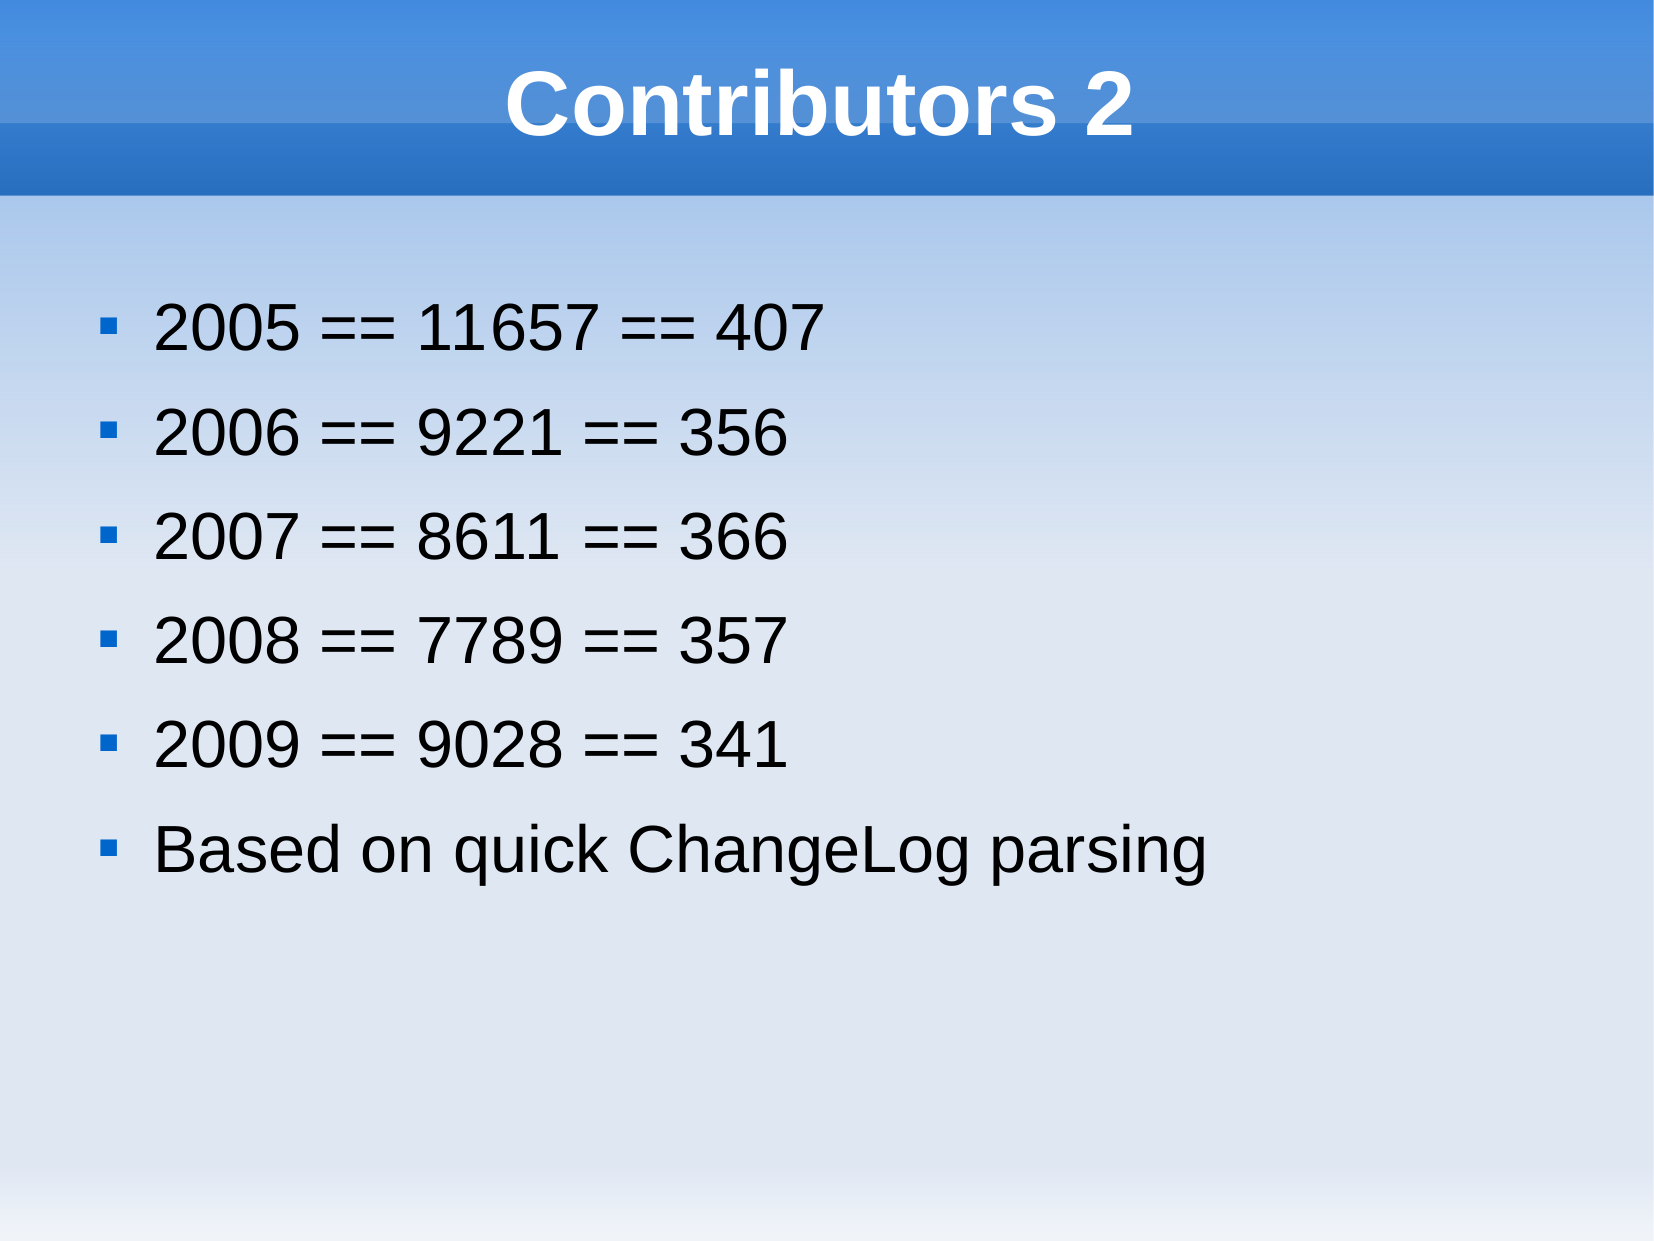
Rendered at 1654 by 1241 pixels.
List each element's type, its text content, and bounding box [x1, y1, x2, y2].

picture [0, 0, 1654, 1241]
title Contributors 2 [76, 7, 1565, 200]
list 2005 == 11657 == 407 2006 == 9221 == 356 2007 == 8611 == 366 2008 == 7789 == 357 2009 == 9028 == 341 Based on quick ChangeLog parsing [82, 290, 1571, 1094]
